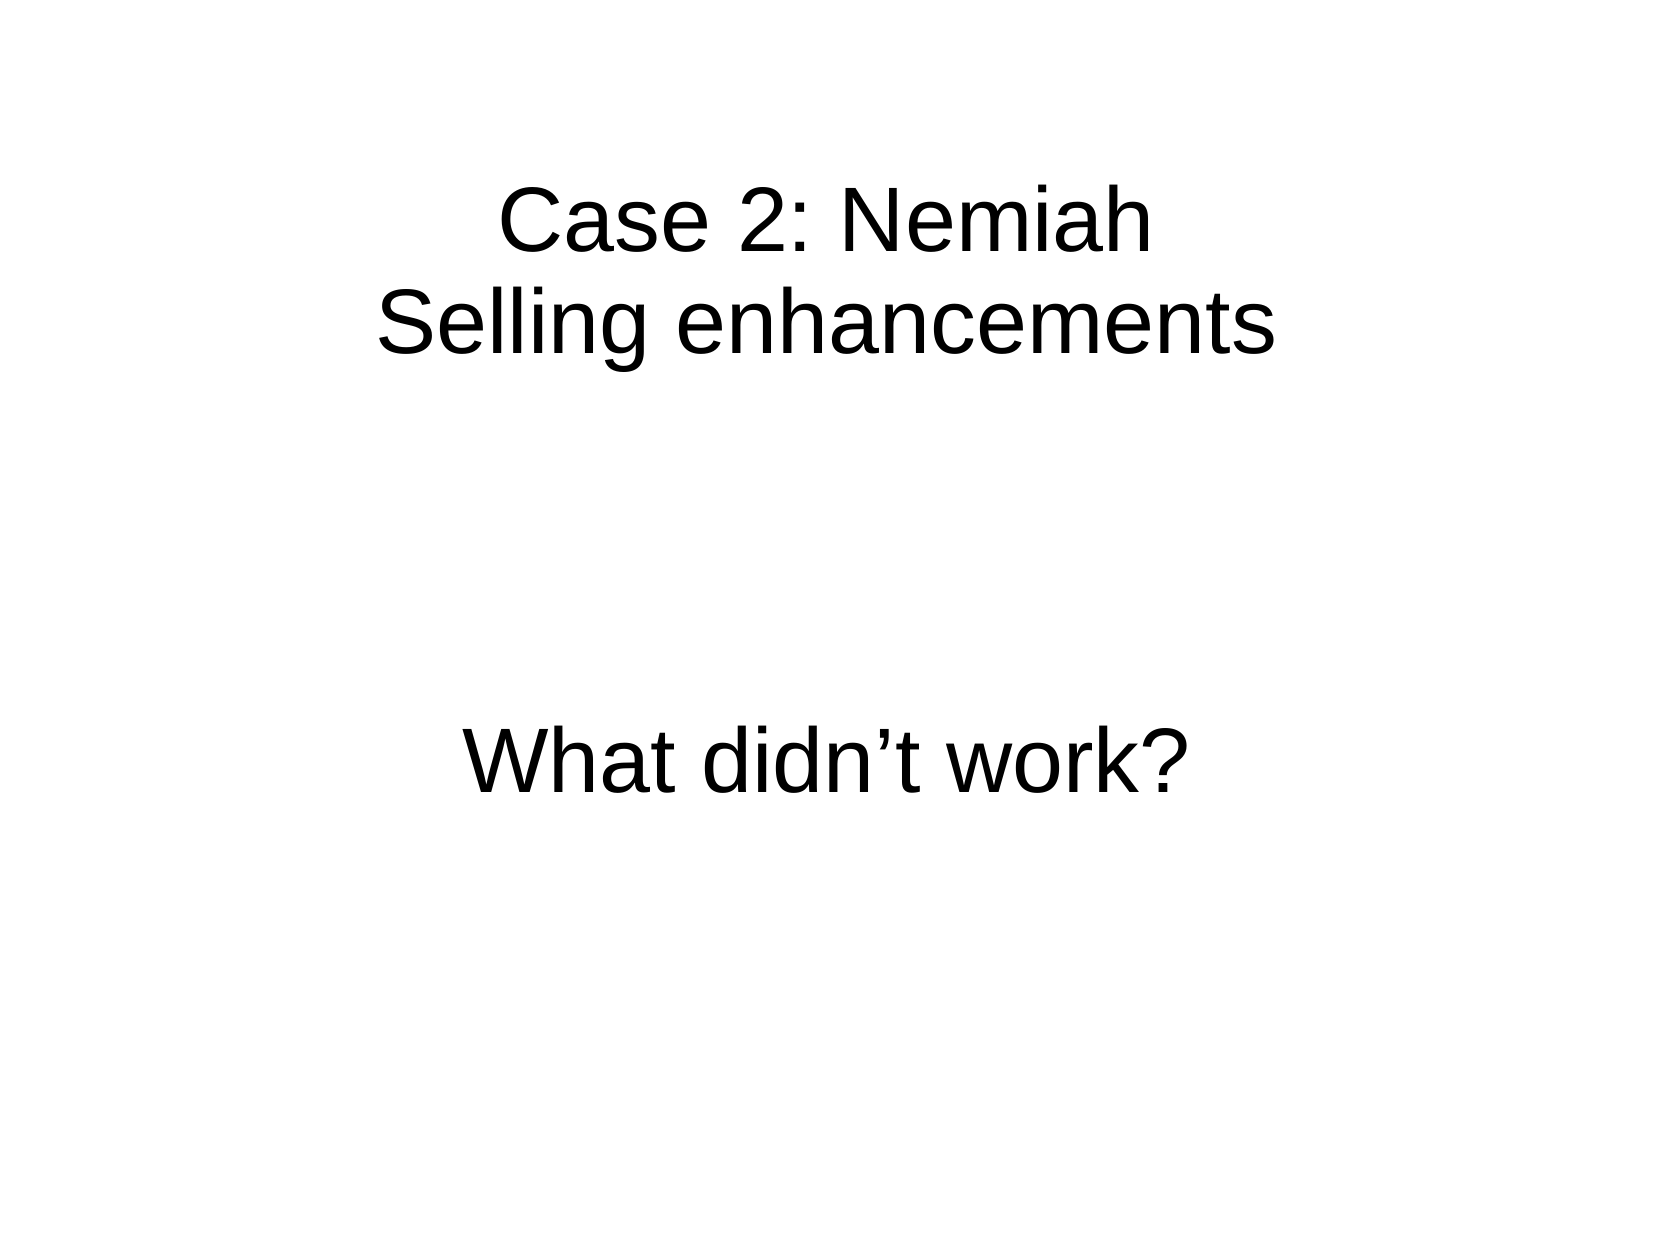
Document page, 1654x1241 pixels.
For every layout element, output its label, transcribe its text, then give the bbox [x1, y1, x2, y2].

title Case 2: Nemiah Selling enhancements [82, 167, 1571, 375]
title What didn’t work? [82, 657, 1571, 865]
